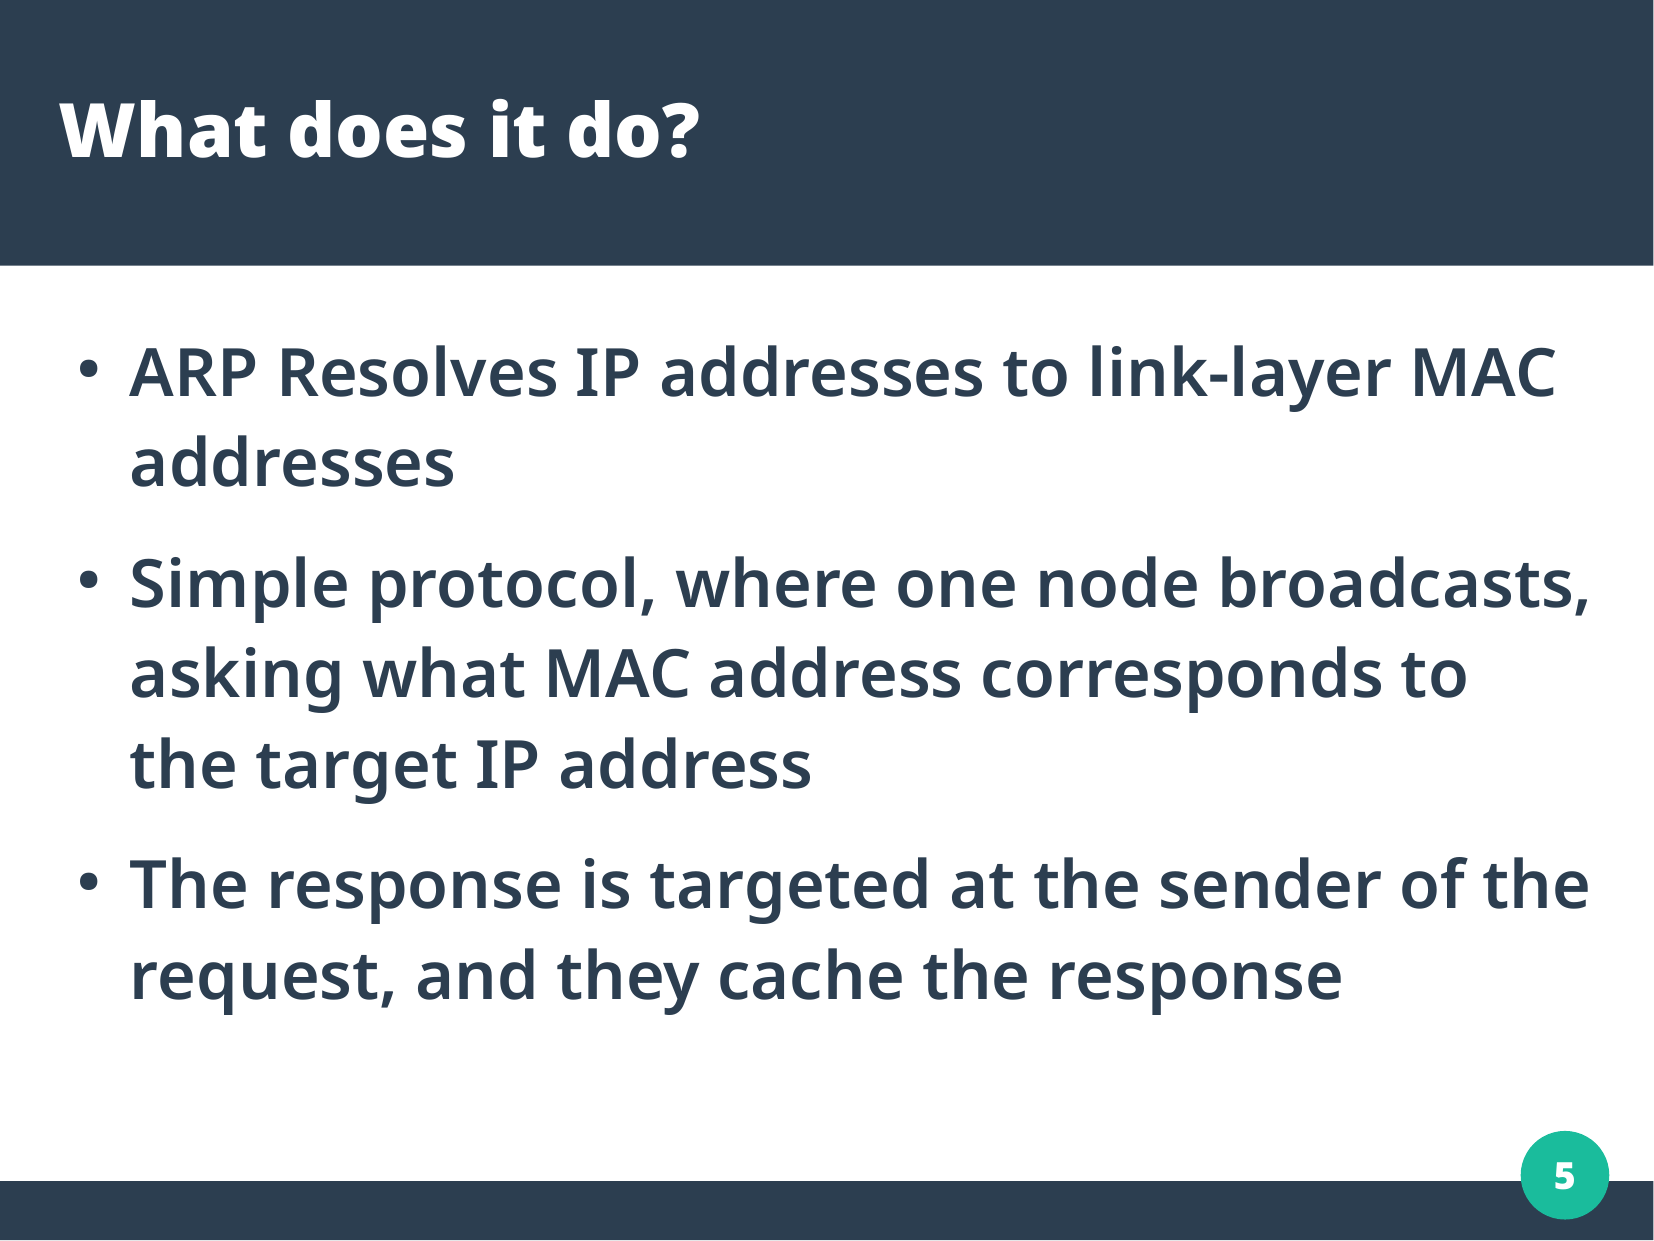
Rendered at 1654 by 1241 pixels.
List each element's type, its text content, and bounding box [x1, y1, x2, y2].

title What does it do? [59, 49, 1595, 207]
list ARP Resolves IP addresses to link-layer MAC addresses Simple protocol, where one node broadcasts, asking what MAC address corresponds to the target IP address The response is targeted at the sender of the request, and they cache the response [59, 324, 1595, 1152]
